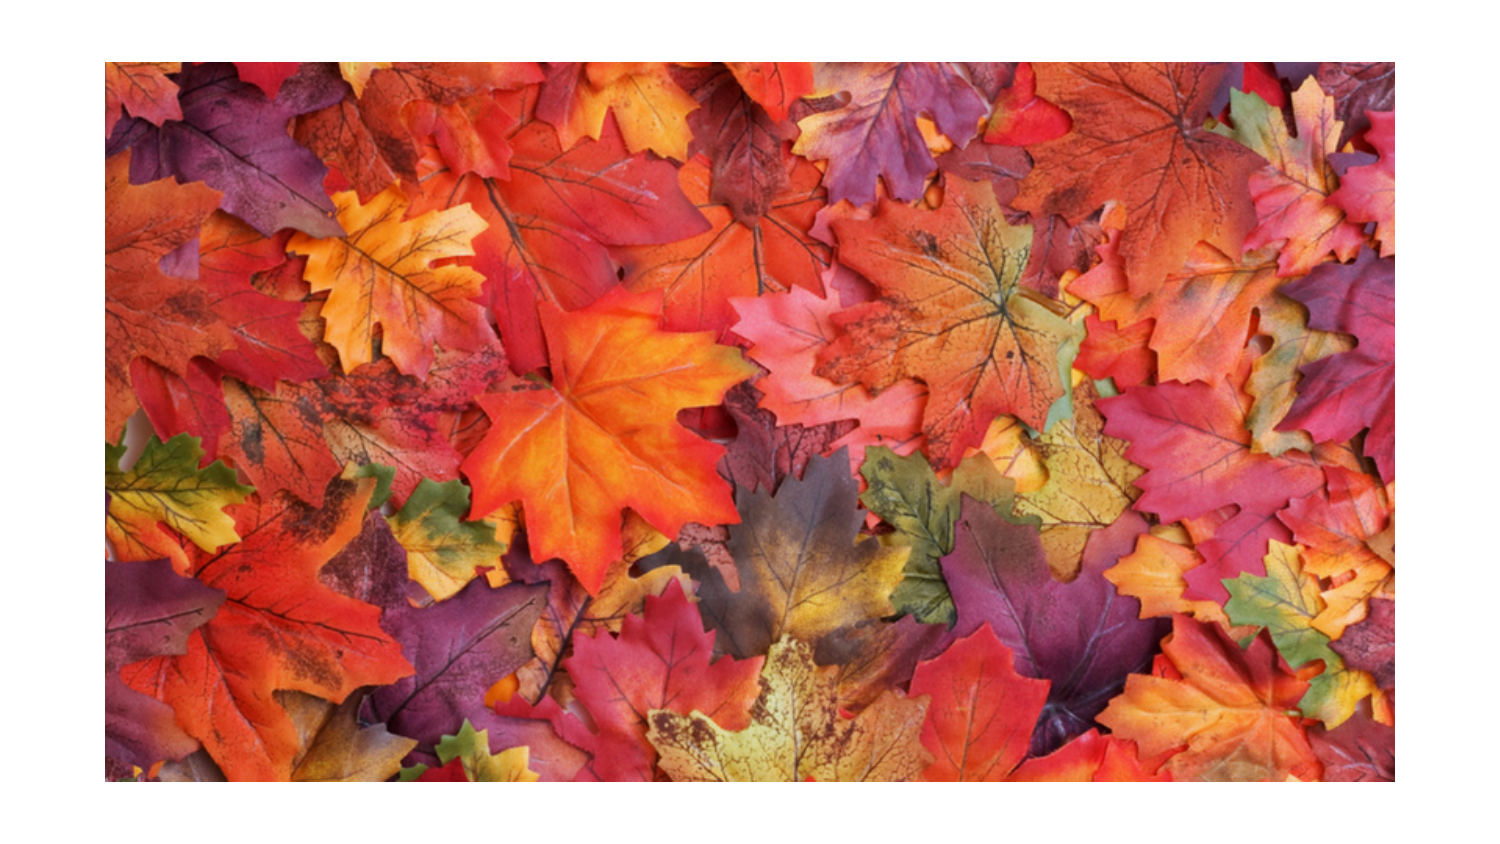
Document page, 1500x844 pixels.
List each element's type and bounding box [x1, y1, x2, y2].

picture [105, 62, 1395, 782]
